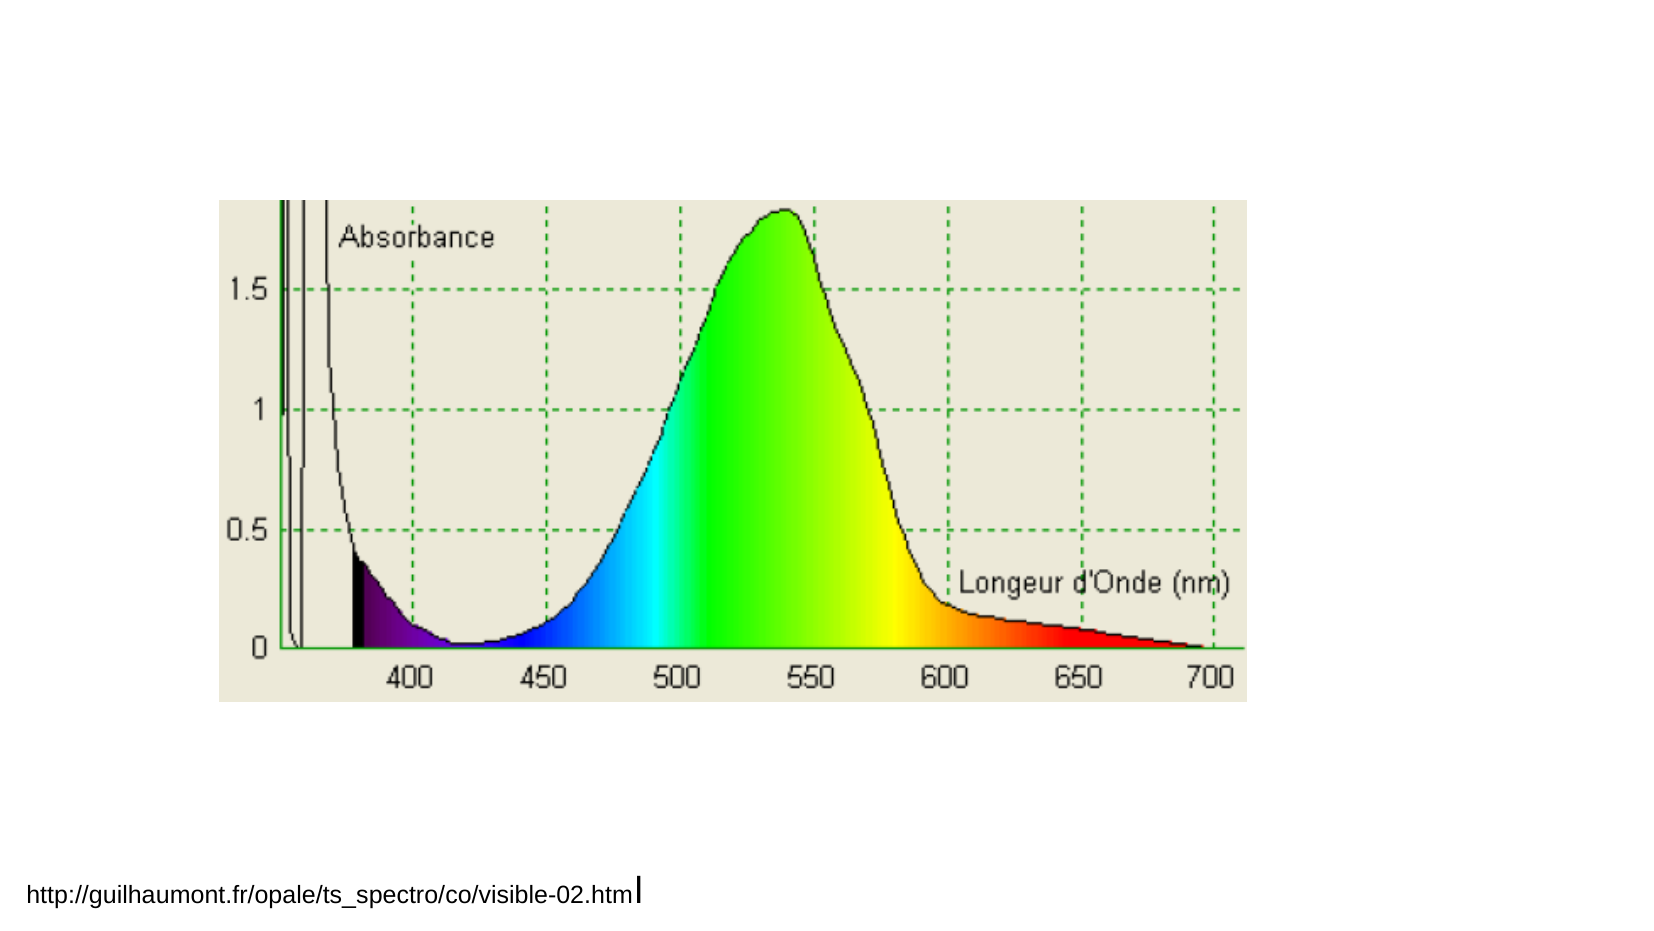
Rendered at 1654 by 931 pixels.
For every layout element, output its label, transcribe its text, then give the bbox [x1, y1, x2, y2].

text_box http://guilhaumont.fr/opale/ts_spectro/co/visible-02.html [11, 862, 957, 920]
picture [219, 200, 1247, 702]
